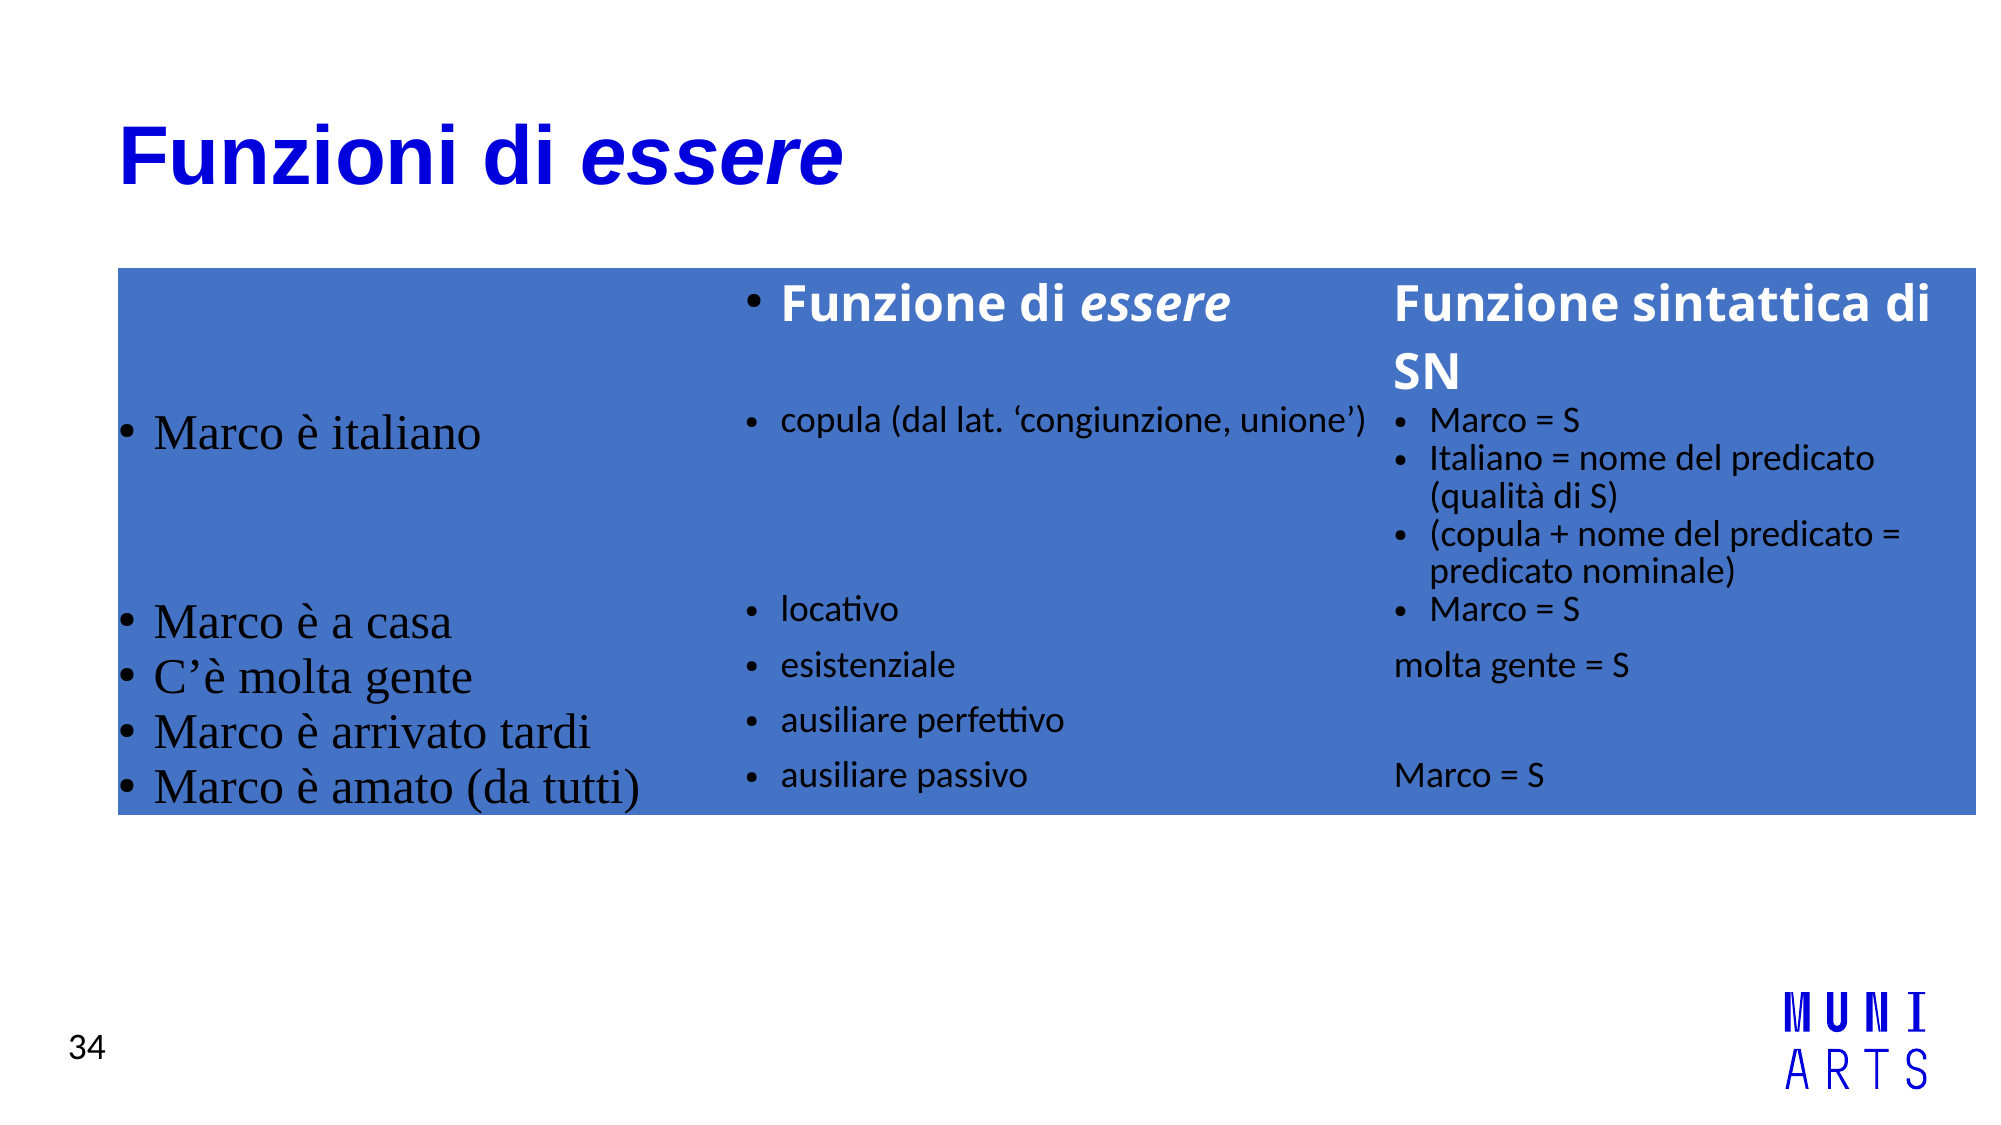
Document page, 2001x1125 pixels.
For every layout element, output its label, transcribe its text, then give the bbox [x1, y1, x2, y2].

table_cell locativo [745, 594, 1394, 649]
table_cell Marco = S Italiano = nome del predicato (qualità di S) (copula + nome del predicato = predicato nominale) [1394, 405, 1976, 594]
title Funzioni di essere [118, 118, 1883, 193]
table_cell esistenziale [745, 649, 1394, 704]
text_box 34 [67, 1021, 110, 1063]
table_cell Marco è arrivato tardi [118, 704, 745, 760]
table_header Funzione sintattica di SN [1394, 268, 1976, 405]
table_cell Marco è amato (da tutti) [118, 760, 745, 815]
table_cell Marco è italiano [118, 405, 745, 594]
table_cell molta gente = S [1394, 649, 1976, 704]
table_cell Marco è a casa [118, 594, 745, 649]
table_header Funzione di essere [745, 268, 1394, 405]
table_cell Marco = S [1394, 760, 1976, 815]
table_cell C’è molta gente [118, 649, 745, 704]
table_cell copula (dal lat. ‘congiunzione, unione’) [745, 405, 1394, 594]
table_header [118, 268, 745, 405]
table_cell Marco = S [1394, 594, 1976, 649]
table_cell ausiliare perfettivo [745, 704, 1394, 760]
table_cell [1394, 704, 1976, 760]
table_cell ausiliare passivo [745, 760, 1394, 815]
